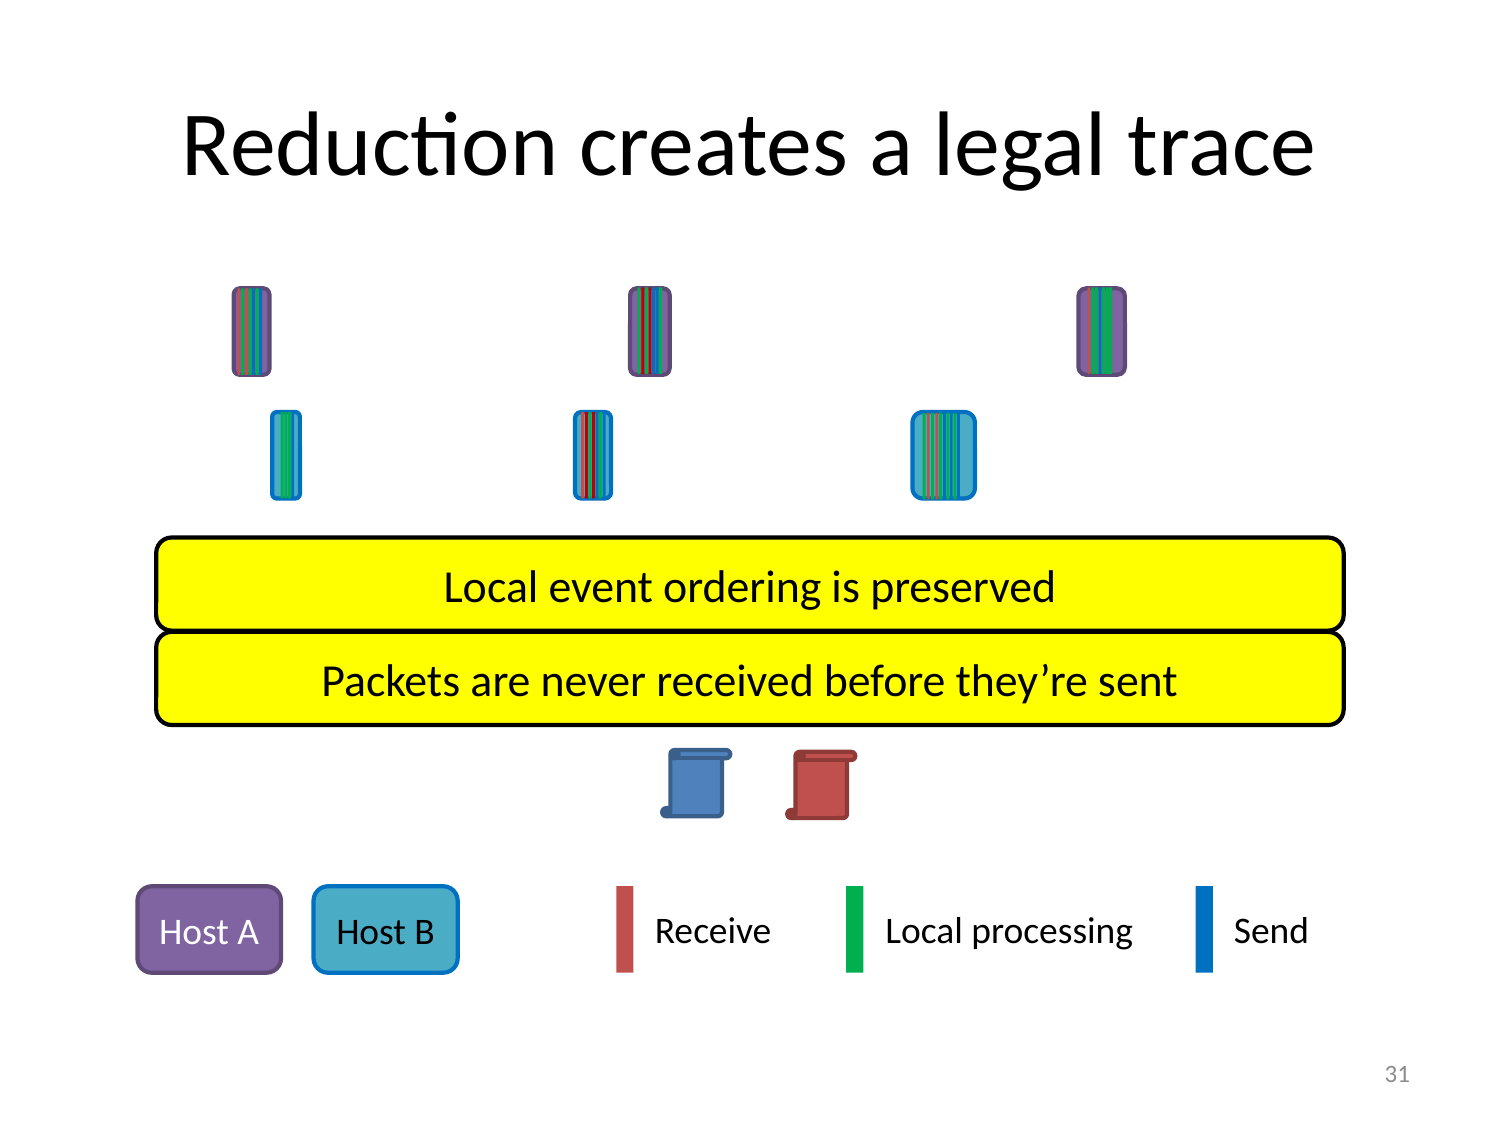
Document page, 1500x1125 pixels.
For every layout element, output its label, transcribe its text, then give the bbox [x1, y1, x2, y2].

text_box [1078, 287, 1125, 375]
text_box [787, 751, 856, 819]
text_box [1195, 886, 1213, 973]
text_box [233, 288, 270, 375]
text_box [616, 886, 634, 973]
text_box [662, 750, 731, 817]
text_box Host B [313, 886, 458, 973]
text_box Local processing [870, 899, 1149, 959]
text_box Local event ordering is preserved [156, 537, 1344, 631]
title Reduction creates a legal trace [75, 45, 1425, 233]
text_box Packets are never received before they’re sent [156, 631, 1344, 726]
text_box [272, 412, 300, 499]
text_box Host A [137, 886, 282, 973]
text_box Send [1219, 899, 1325, 959]
text_box [630, 287, 670, 375]
text_box [846, 886, 864, 973]
text_box [912, 412, 975, 500]
text_box [574, 412, 612, 499]
text_box Receive [640, 899, 787, 959]
slide_number <number> [1074, 1042, 1425, 1103]
